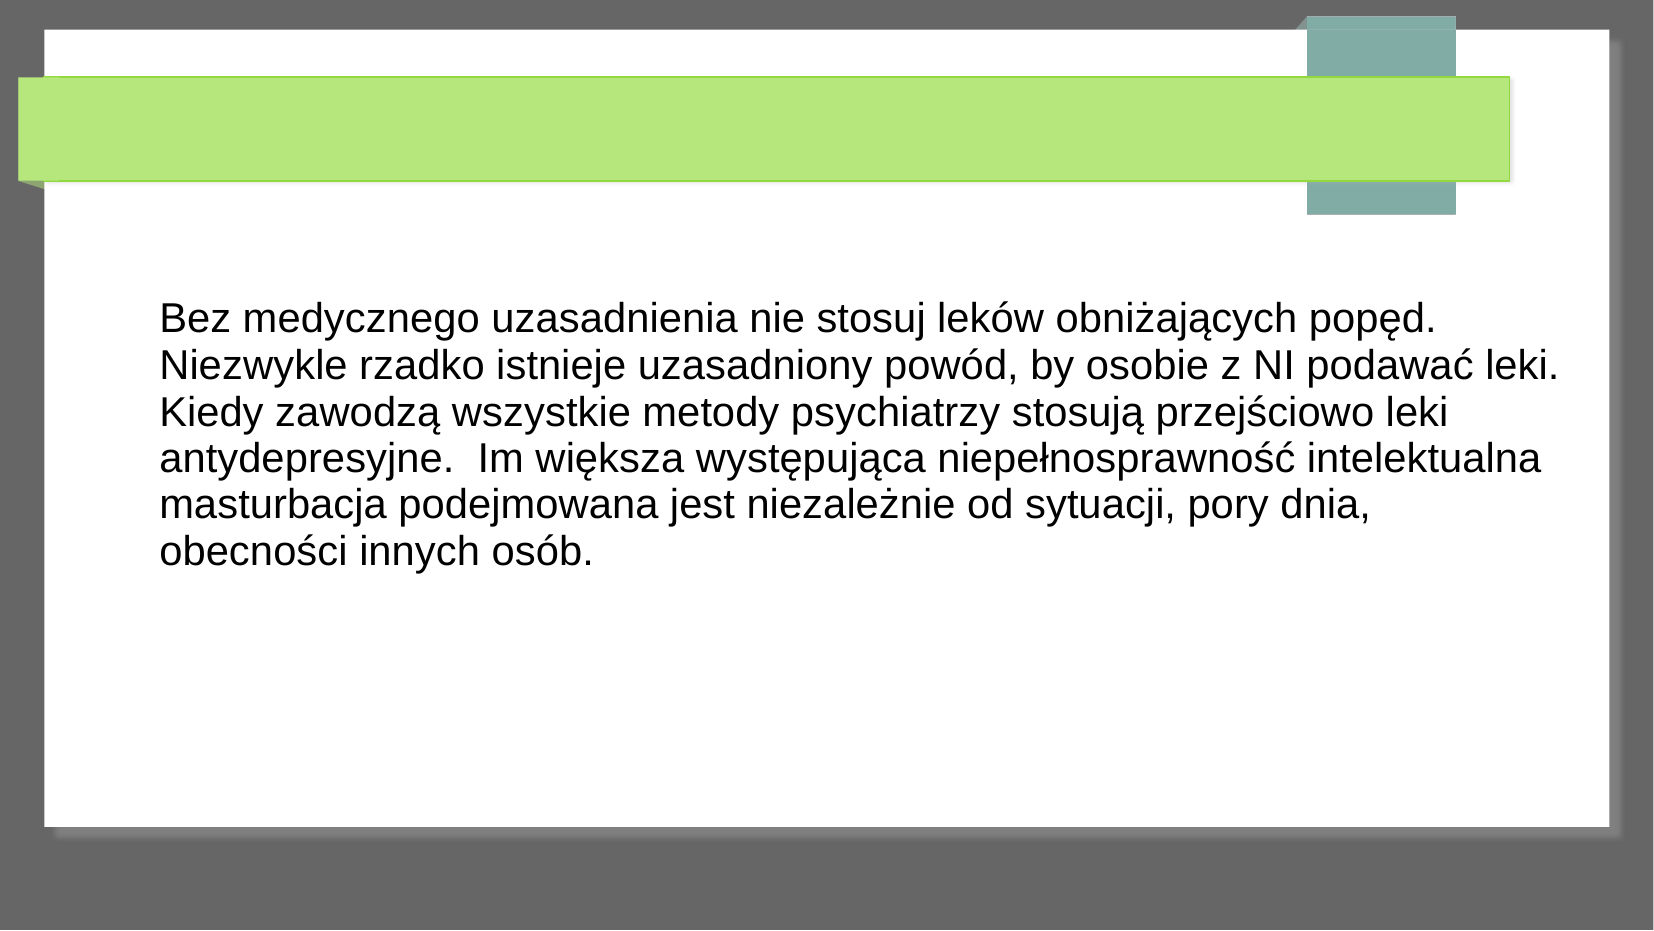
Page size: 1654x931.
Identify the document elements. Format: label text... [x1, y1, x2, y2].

list Bez medycznego uzasadnienia nie stosuj leków obniżających popęd. Niezwykle rzadko istnieje uzasadniony powód, by osobie z NI podawać leki. Kiedy zawodzą wszystkie metody psychiatrzy stosują przejściowo leki antydepresyjne. Im większa występująca niepełnosprawność intelektualna masturbacja podejmowana jest niezależnie od sytuacji, pory dnia, obecności innych osób. [88, 295, 1565, 886]
